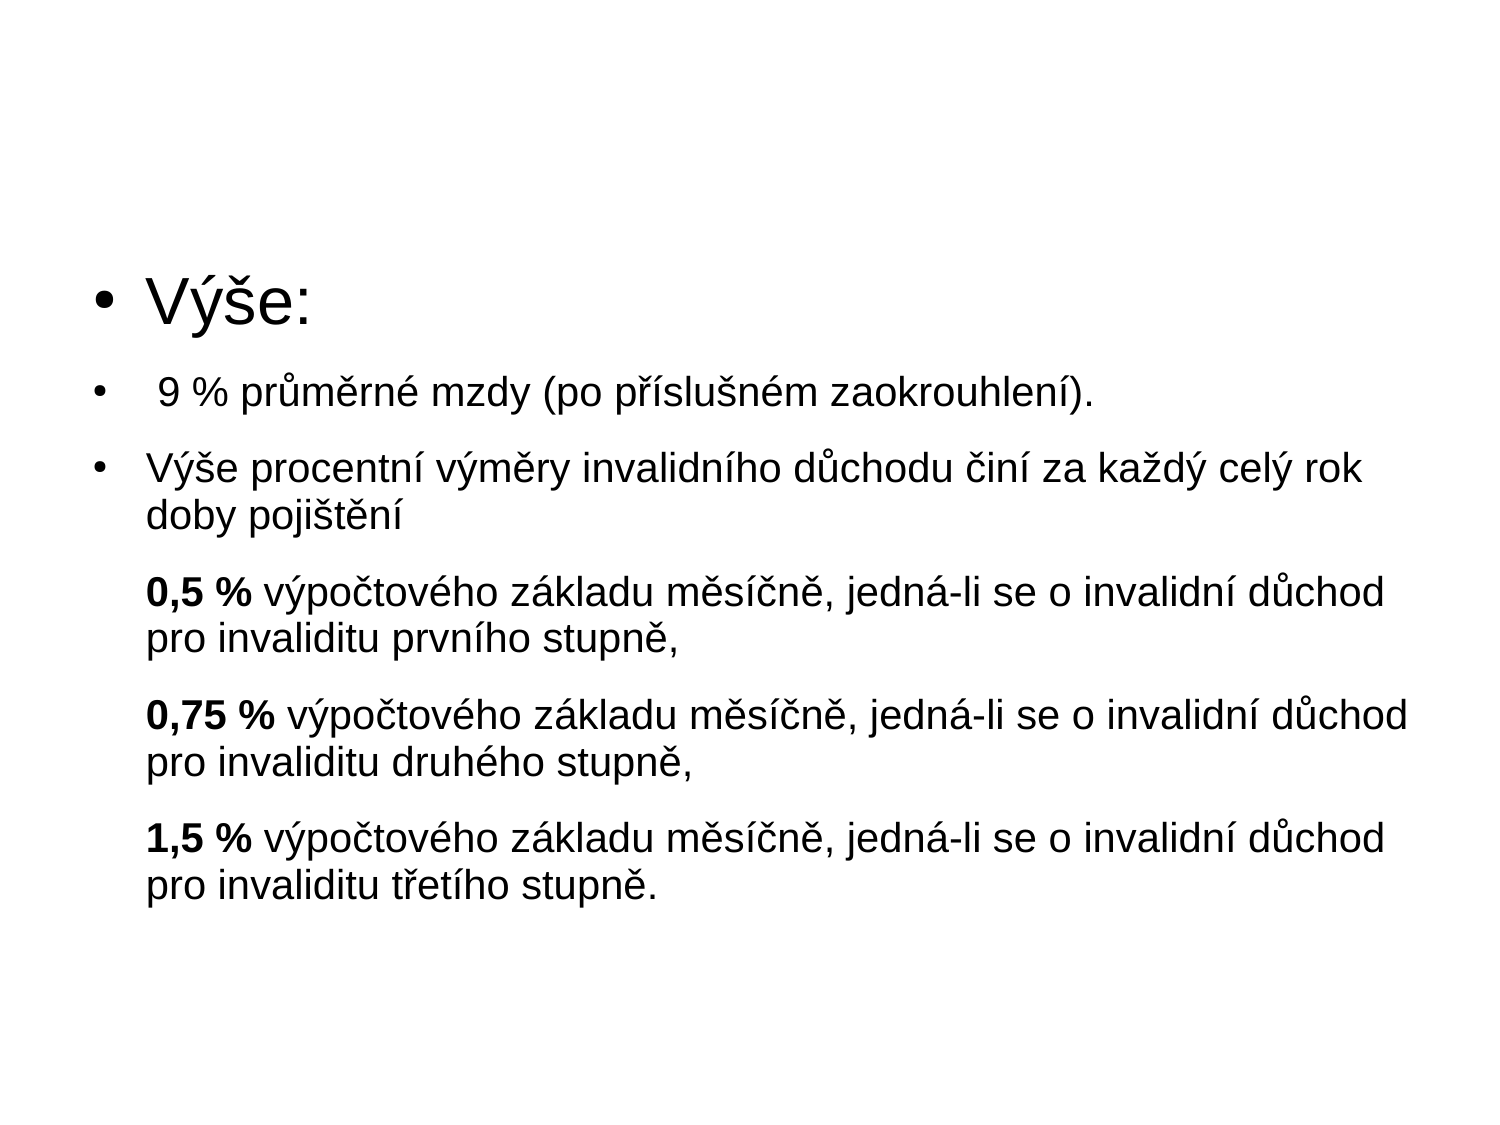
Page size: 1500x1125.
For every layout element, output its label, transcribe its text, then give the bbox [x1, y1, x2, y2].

list Výše: 9 % průměrné mzdy (po příslušném zaokrouhlení). Výše procentní výměry invalidního důchodu činí za každý celý rok doby pojištění 0,5 % výpočtového základu měsíčně, jedná-li se o invalidní důchod pro invaliditu prvního stupně, 0,75 % výpočtového základu měsíčně, jedná-li se o invalidní důchod pro invaliditu druhého stupně, 1,5 % výpočtového základu měsíčně, jedná-li se o invalidní důchod pro invaliditu třetího stupně. [75, 263, 1425, 1006]
